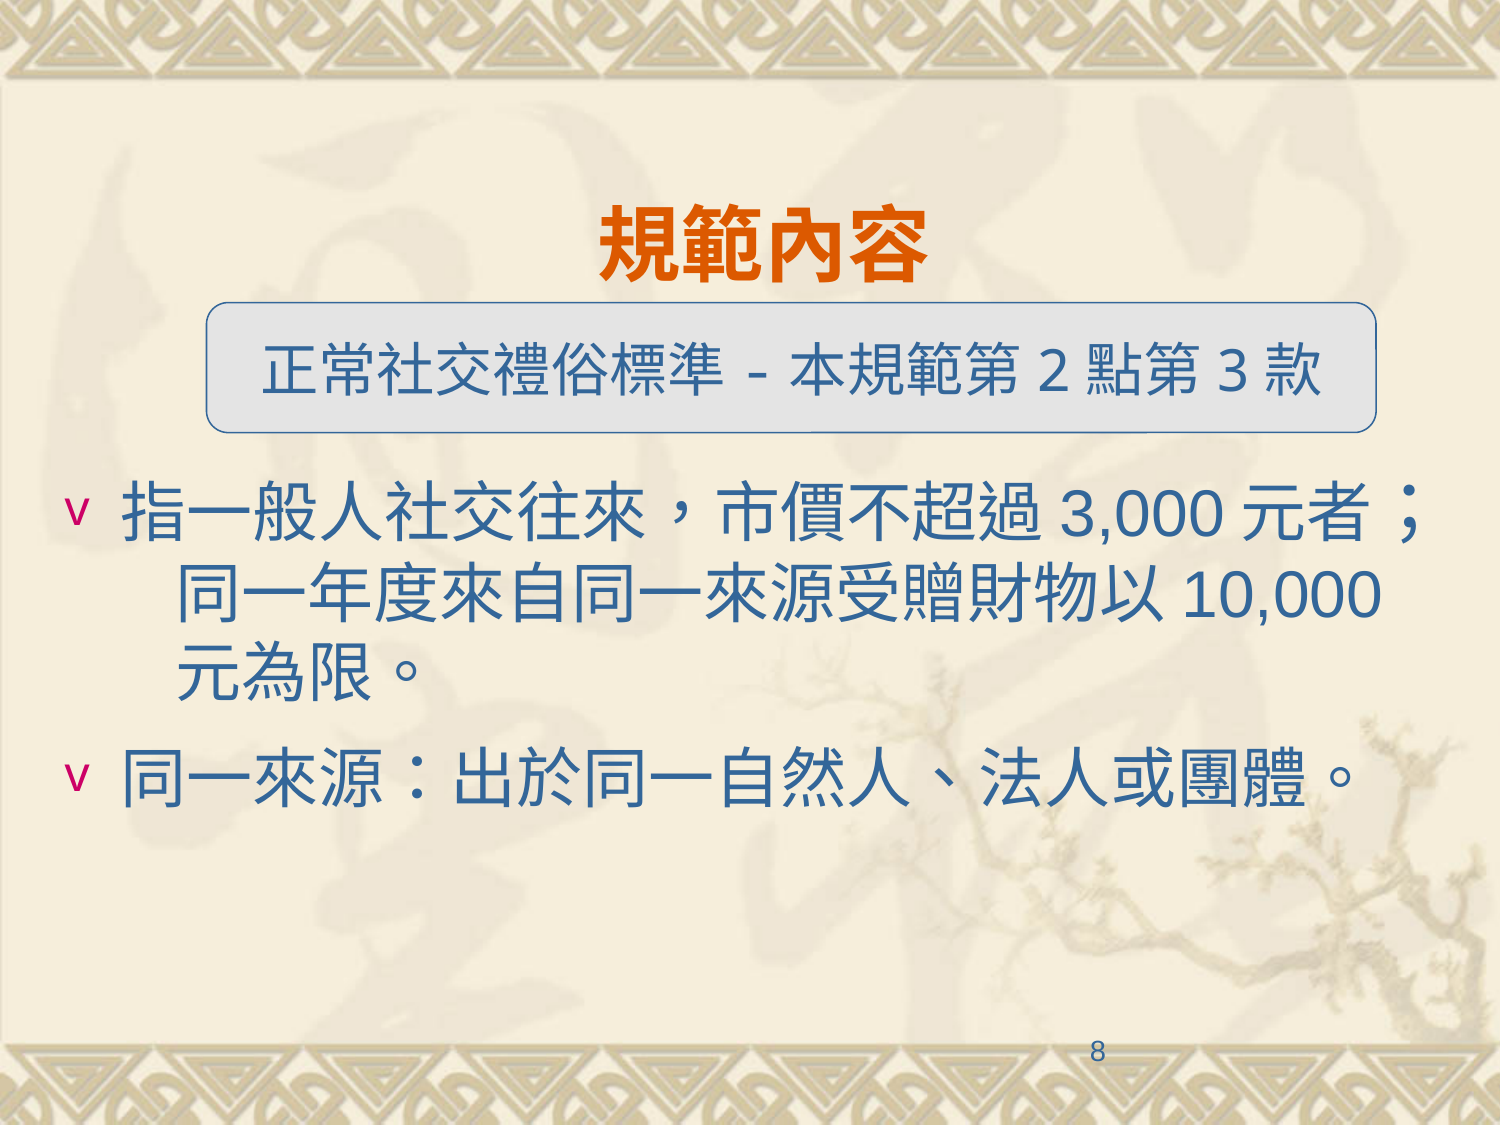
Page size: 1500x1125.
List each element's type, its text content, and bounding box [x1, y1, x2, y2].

text_box 正常社交禮俗標準-本規範第2點第3款 [206, 302, 1377, 433]
list 指一般人社交往來，市價不超過3,000元者；同一年度來自同一來源受贈財物以10,000元為限。 同一來源：出於同一自然人、法人或團體。 [49, 454, 1451, 937]
text_box [1074, 1024, 1451, 1103]
title 規範內容 [466, 184, 1062, 287]
